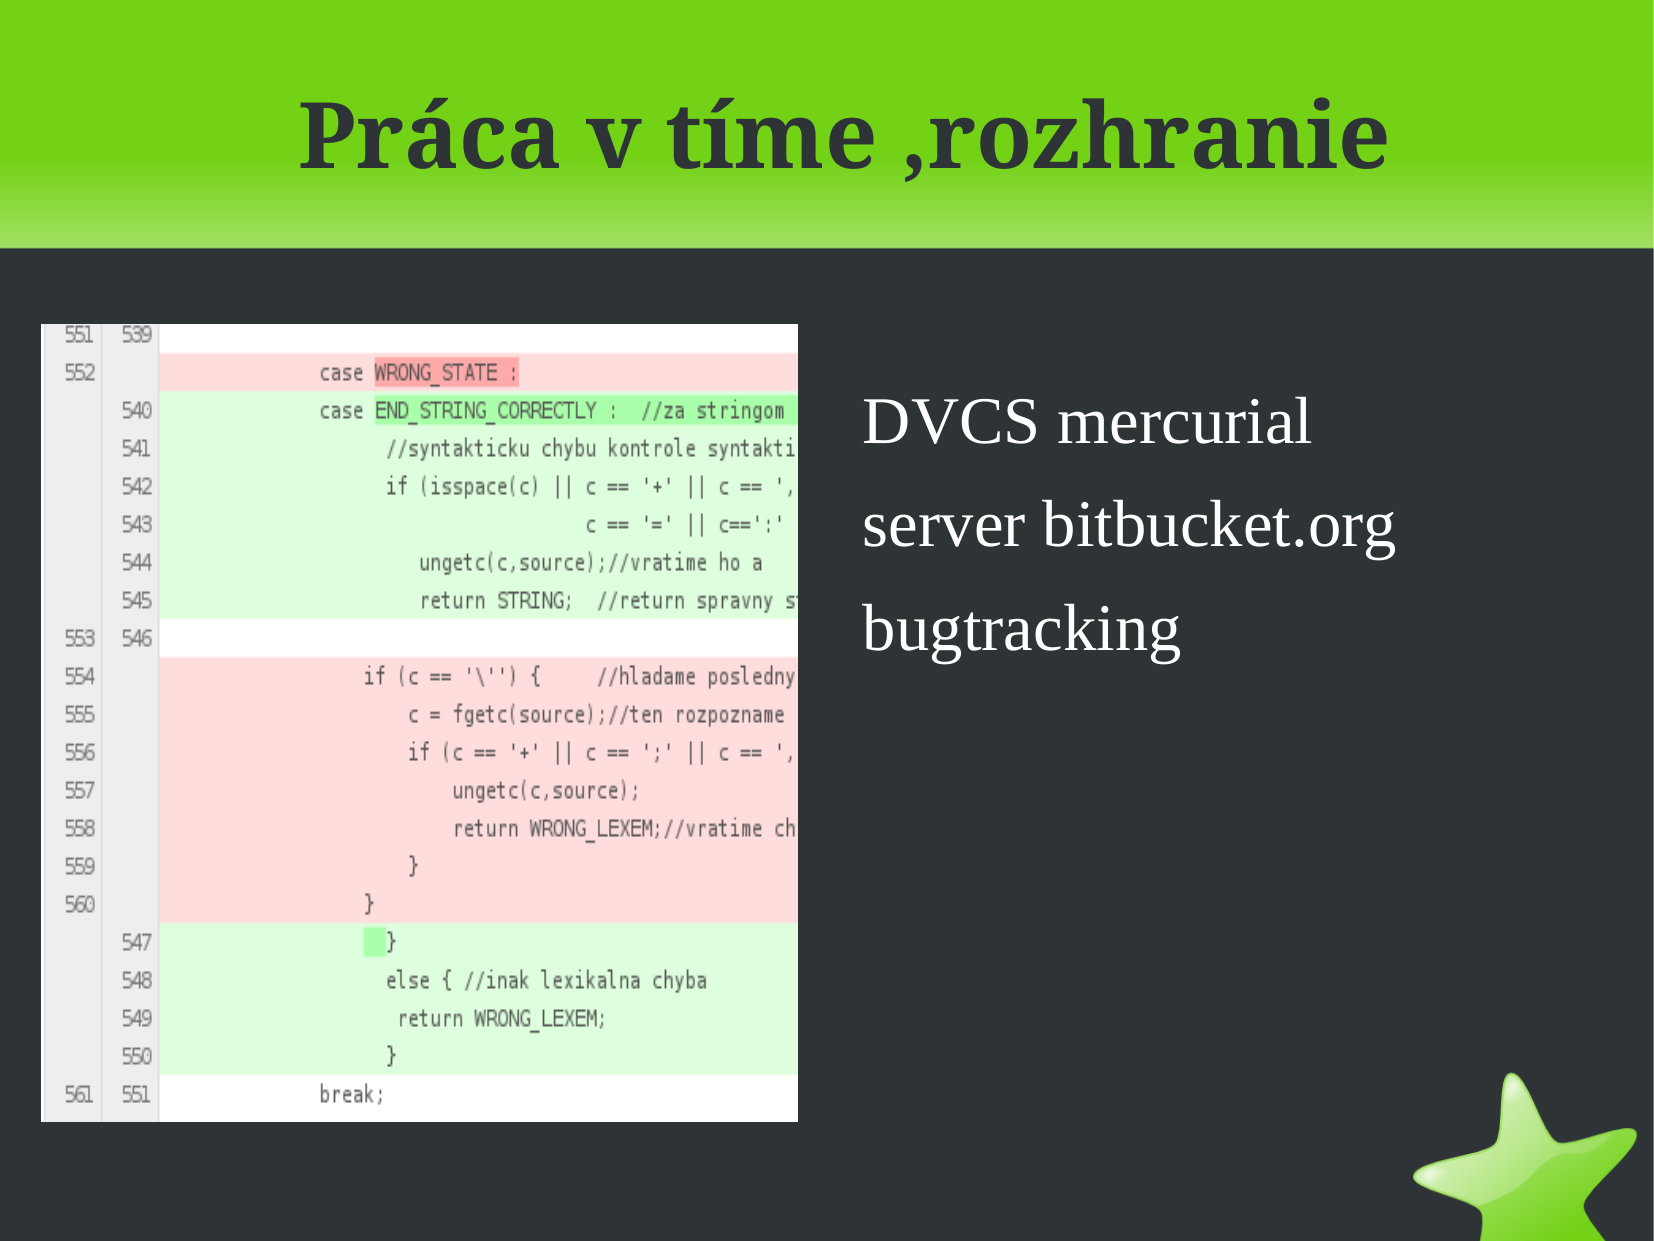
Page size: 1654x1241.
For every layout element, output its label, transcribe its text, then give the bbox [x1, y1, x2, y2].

picture [0, 0, 1654, 1241]
title Práca v tíme ,rozhranie [76, 29, 1565, 237]
list DVCS mercurial server bitbucket.org bugtracking [845, 383, 1572, 1109]
